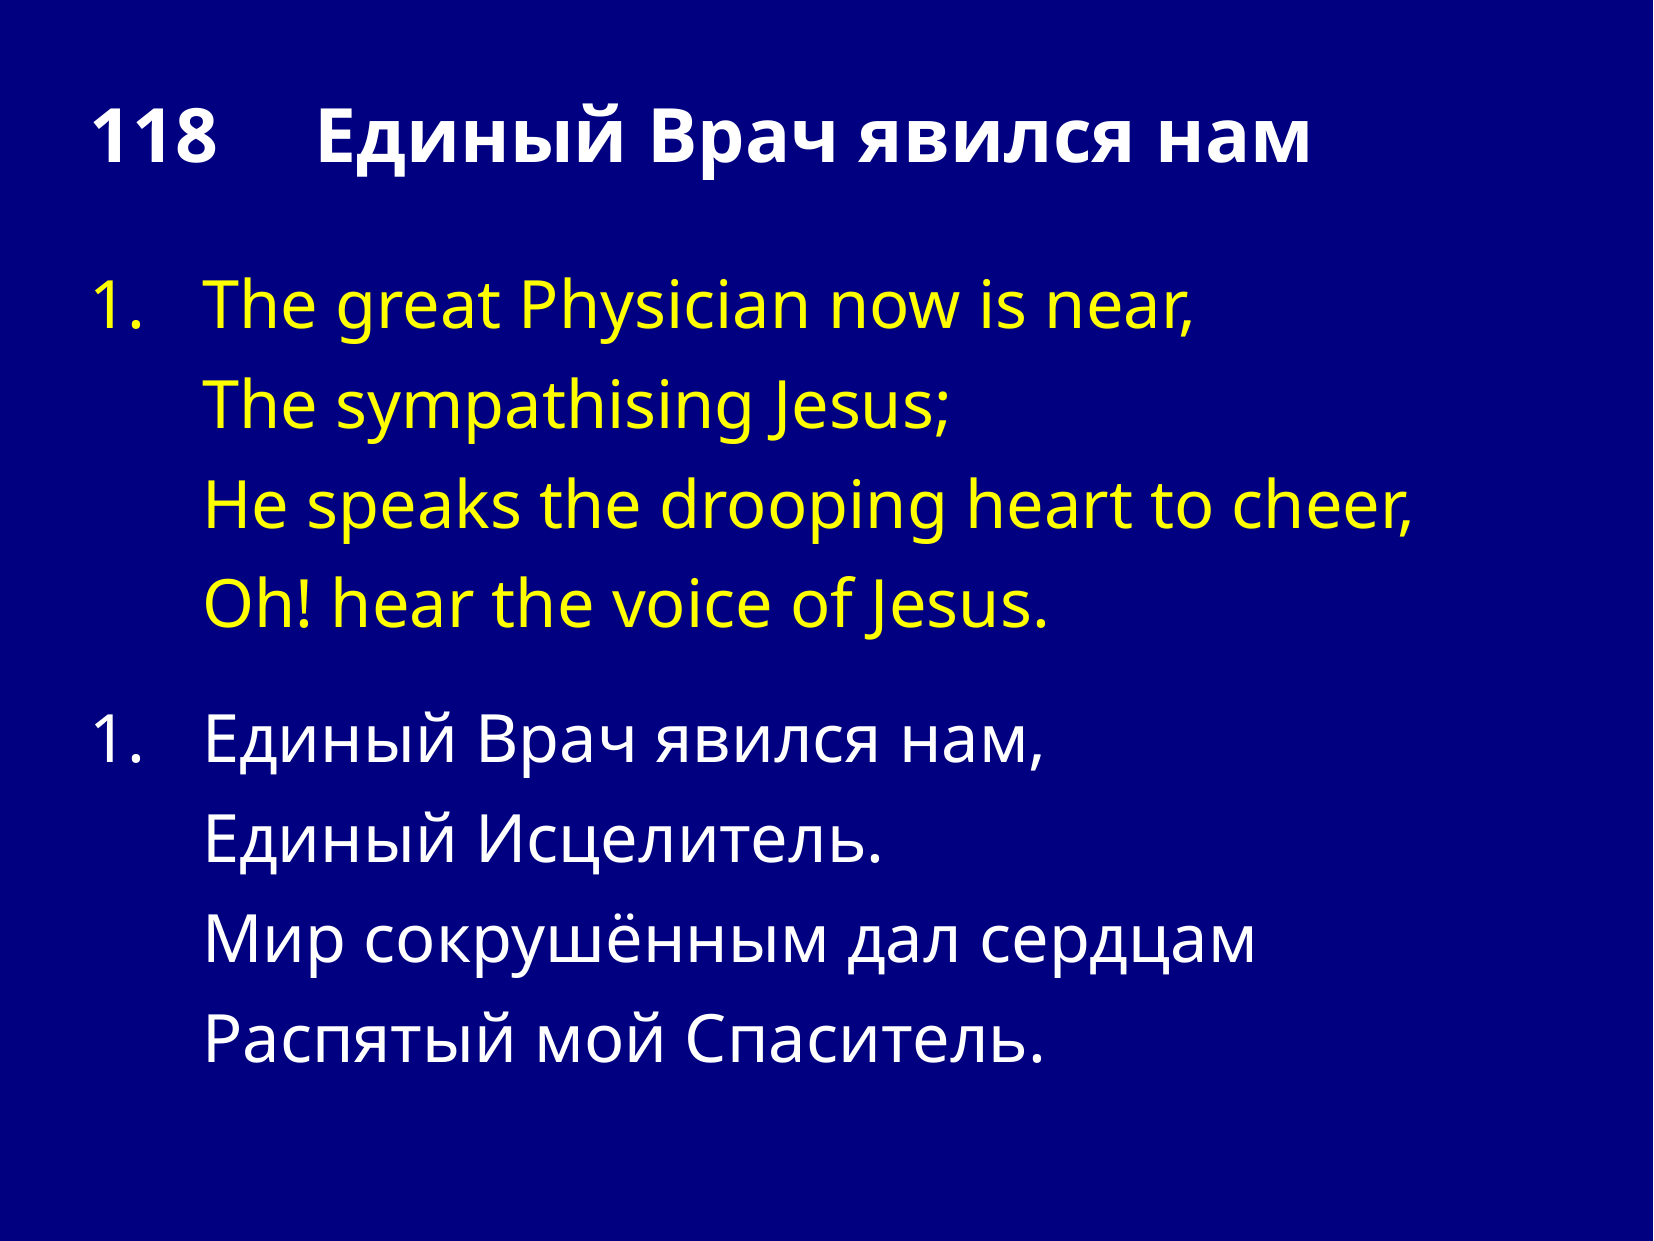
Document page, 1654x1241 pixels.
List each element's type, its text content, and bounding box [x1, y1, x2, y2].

text_box 118 Единый Врач явился нам [75, 75, 1576, 188]
text_box 1. The great Physician now is near, The sympathising Jesus; He speaks the drooping heart to cheer, Oh! hear the voice of Jesus. [75, 188, 1576, 638]
text_box 1. Единый Врач явился нам, Единый Исцелитель. Мир сокрушённым дал сердцам Распятый мой Спаситель. [75, 675, 1576, 1163]
